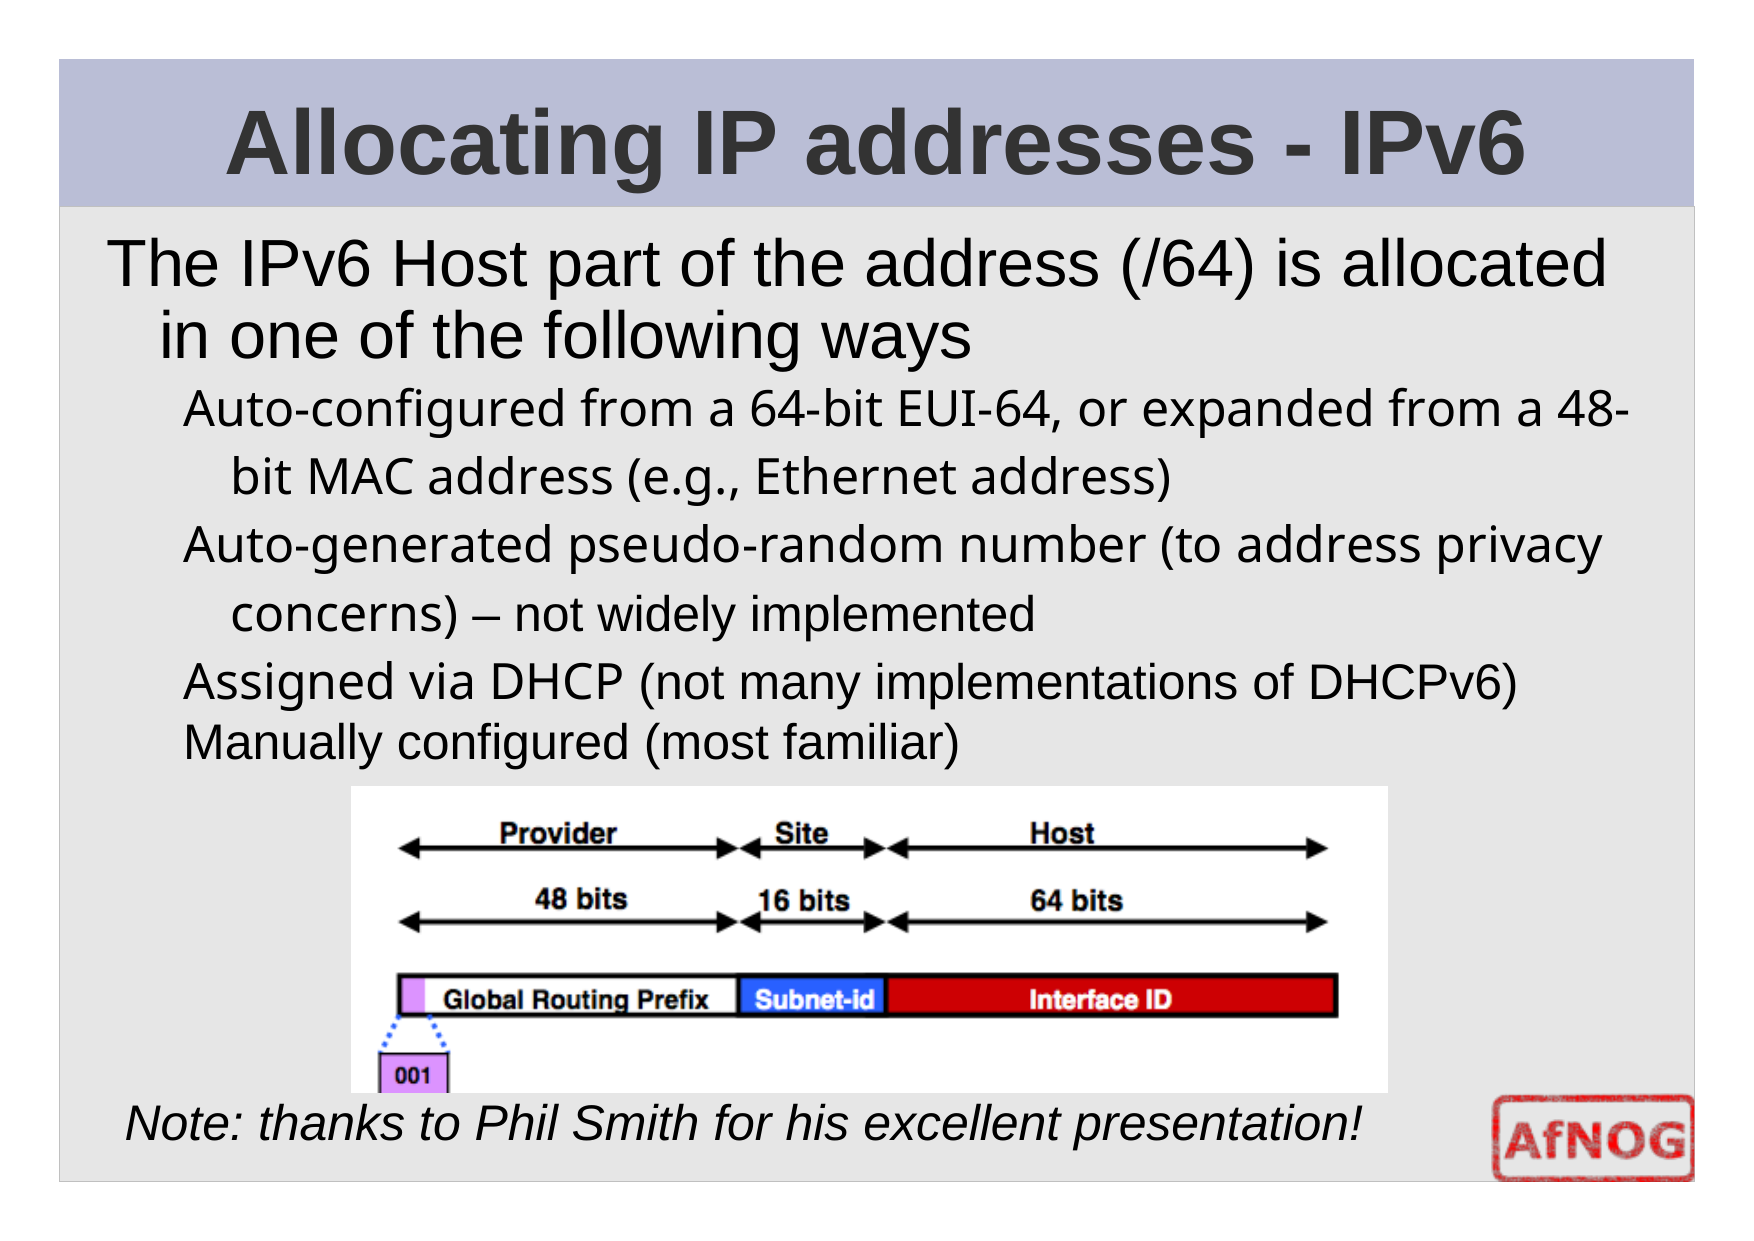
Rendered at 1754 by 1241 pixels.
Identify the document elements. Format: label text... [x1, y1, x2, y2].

list The IPv6 Host part of the address (/64) is allocated in one of the following ways Auto-configured from a 64-bit EUI-64, or expanded from a 48-bit MAC address (e.g., Ethernet address) Auto-generated pseudo-random number (to address privacy concerns) – not widely implemented Assigned via DHCP (not many implementations of DHCPv6) Manually configured (most familiar) [88, 229, 1654, 798]
text_box Note: thanks to Phil Smith for his excellent presentation! [91, 1095, 1685, 1176]
picture [1490, 1092, 1695, 1182]
picture [351, 786, 1388, 1093]
title Allocating IP addresses - IPv6 [59, 48, 1695, 237]
